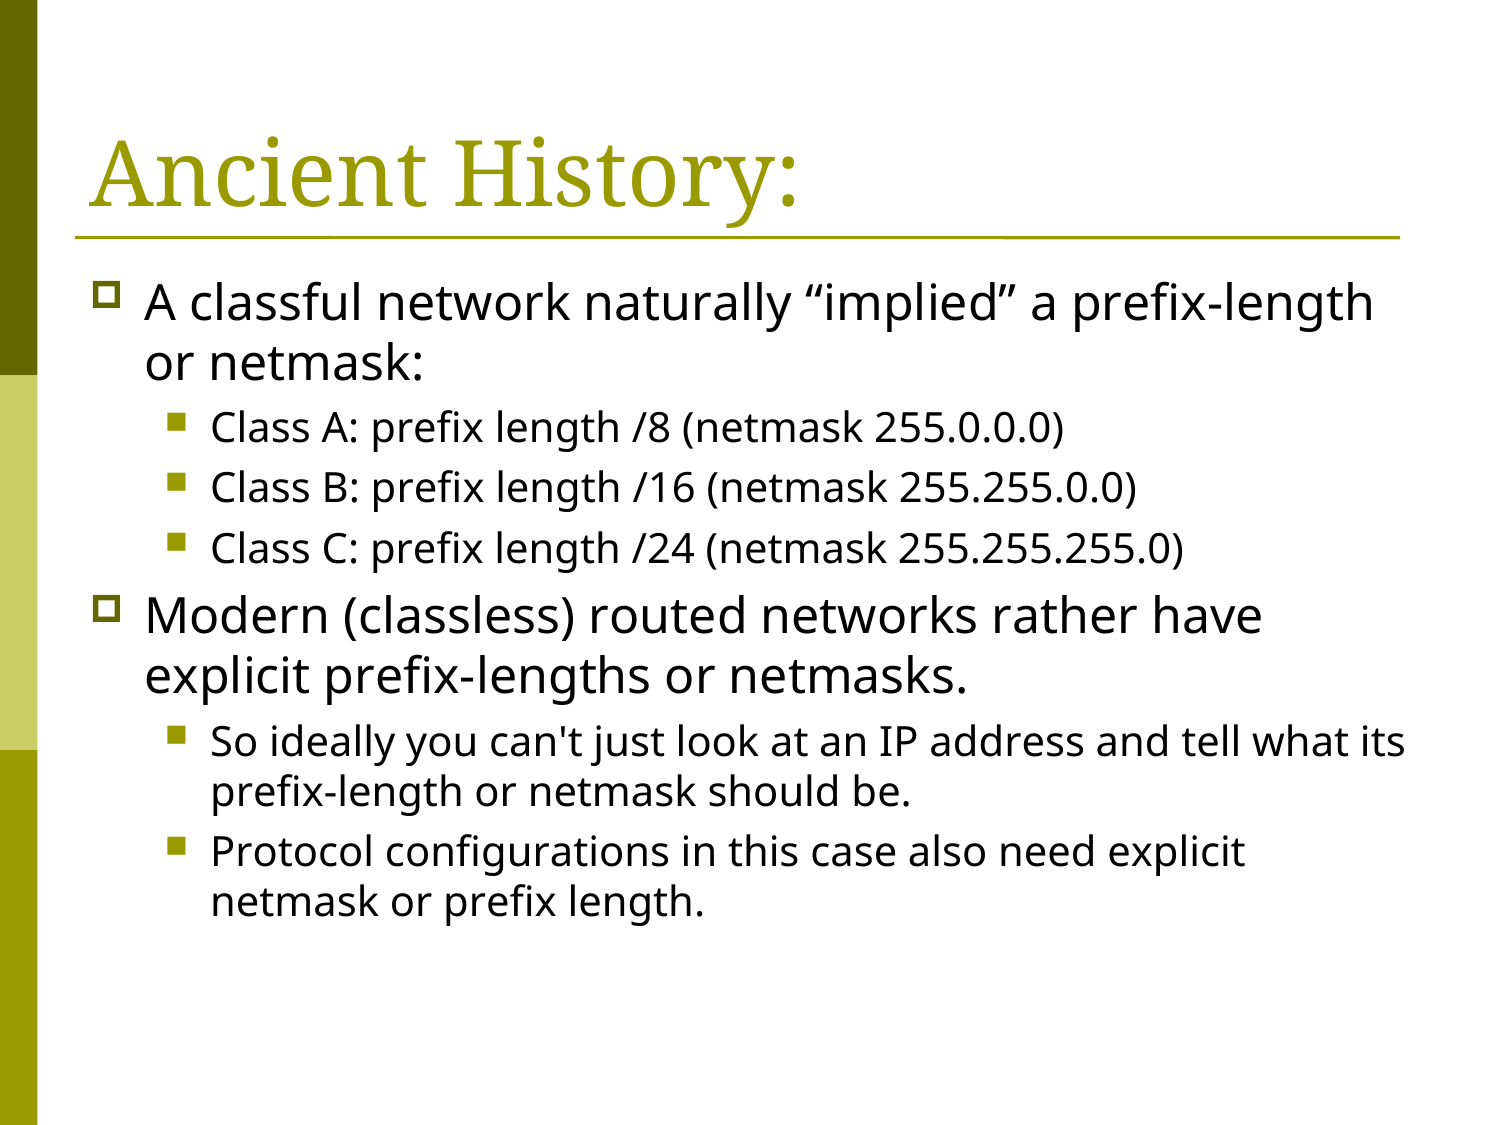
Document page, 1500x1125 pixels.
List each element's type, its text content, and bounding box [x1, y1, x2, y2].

title Ancient History: [75, 0, 1426, 233]
list A classful network naturally “implied” a prefix-length or netmask: Class A: prefix length /8 (netmask 255.0.0.0) Class B: prefix length /16 (netmask 255.255.0.0) Class C: prefix length /24 (netmask 255.255.255.0) Modern (classless) routed networks rather have explicit prefix-lengths or netmasks. So ideally you can't just look at an IP address and tell what its prefix-length or netmask should be. Protocol configurations in this case also need explicit netmask or prefix length. [75, 262, 1426, 1006]
